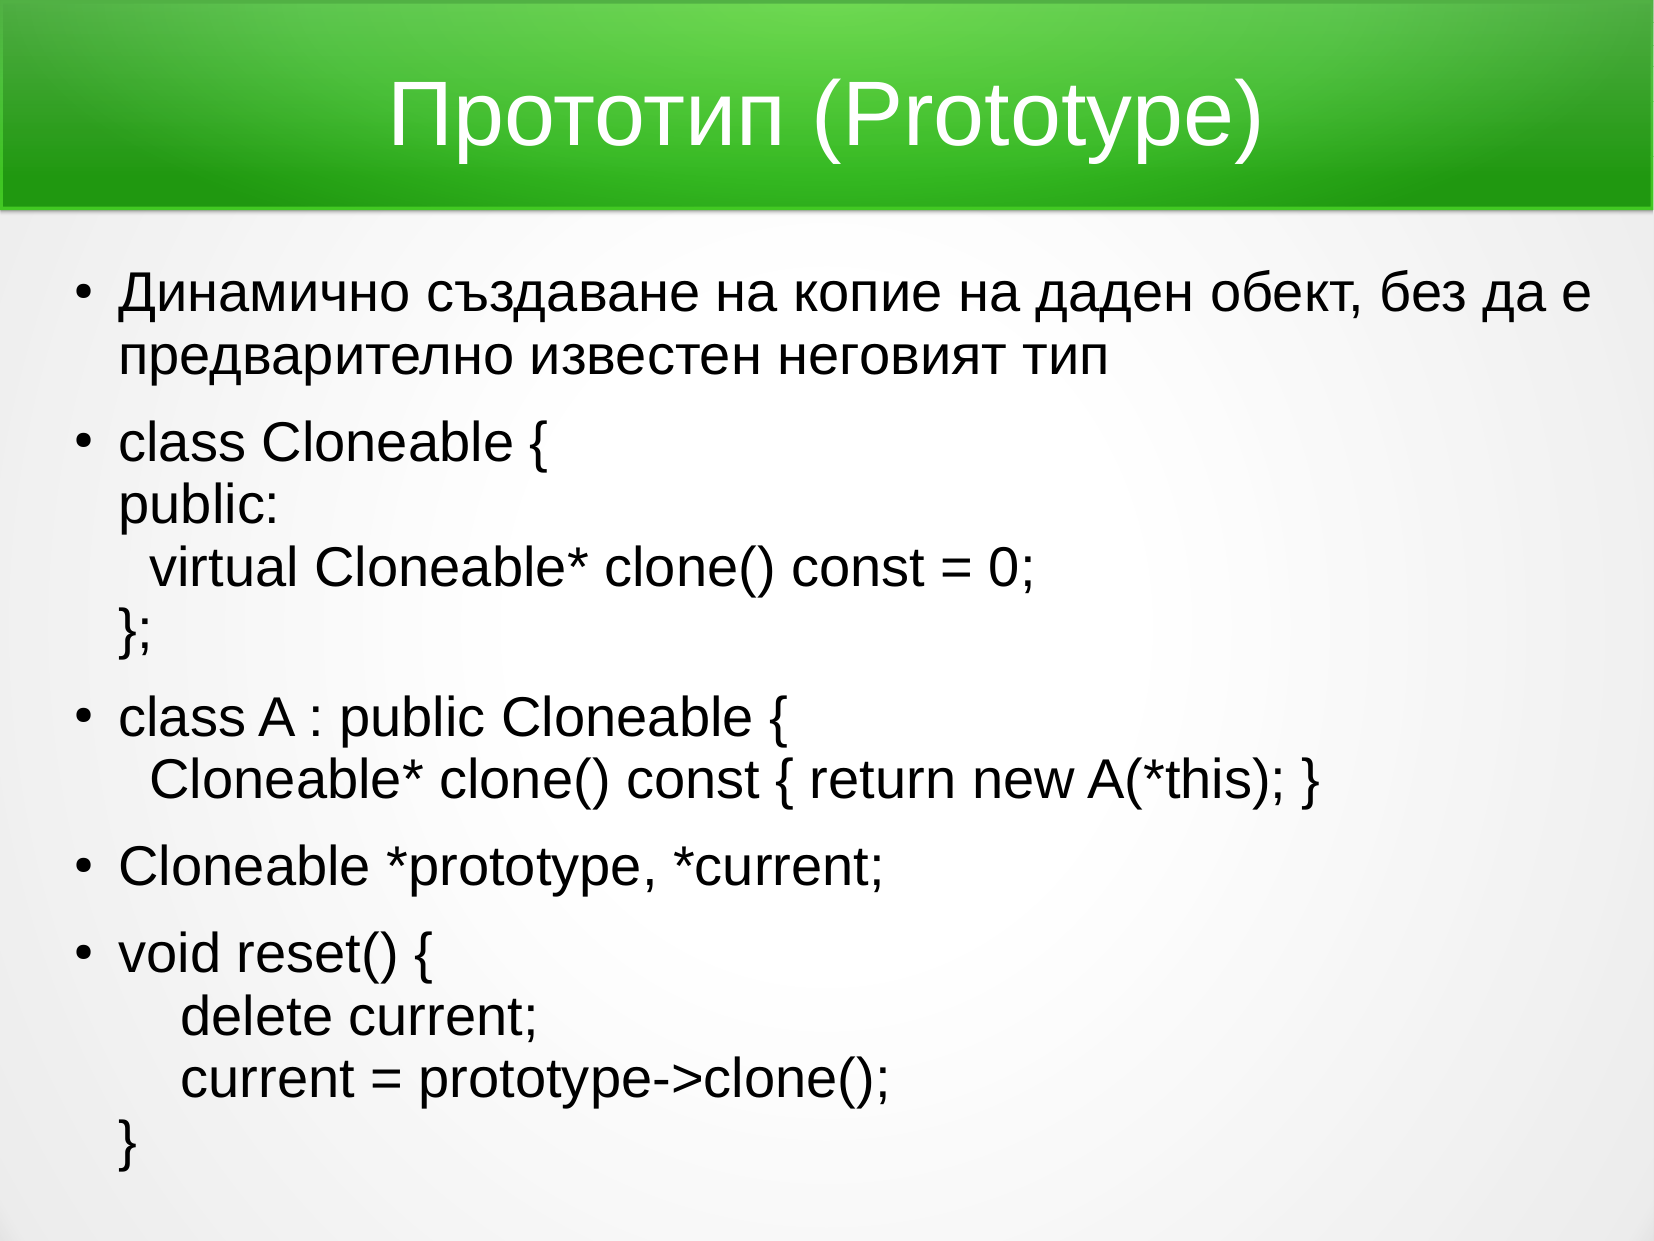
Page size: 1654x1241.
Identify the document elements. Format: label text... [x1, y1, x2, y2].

list Динамично създаване на копие на даден обект, без да е предварително известен неговият тип class Cloneable { public: virtual Cloneable* clone() const = 0; }; class A : public Cloneable { Cloneable* clone() const { return new A(*this); } Cloneable *prototype, *current; void reset() { delete current; current = prototype->clone(); } [59, 261, 1595, 1182]
title Прототип (Prototype) [82, 49, 1571, 179]
